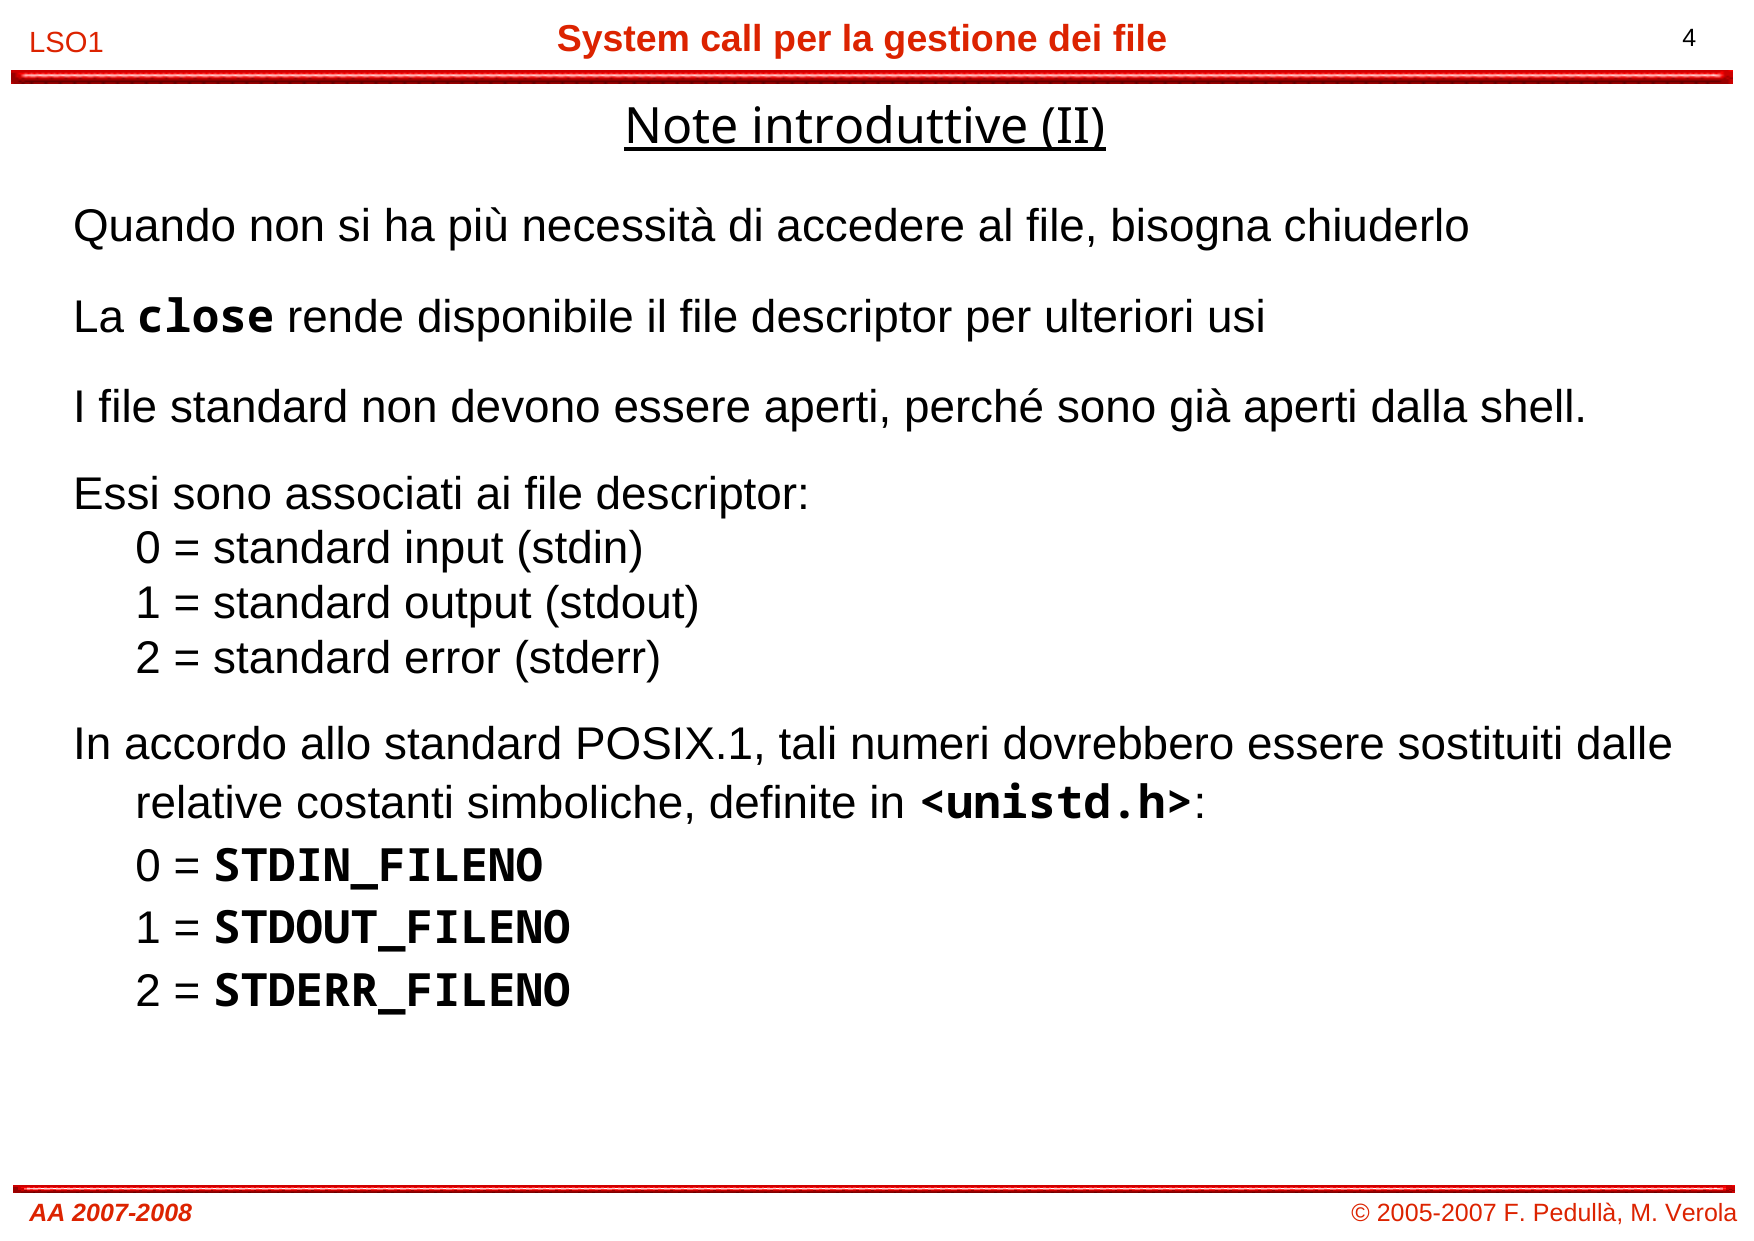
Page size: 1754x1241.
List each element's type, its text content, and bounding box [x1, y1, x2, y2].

list Quando non si ha più necessità di accedere al file, bisogna chiuderlo La close rende disponibile il file descriptor per ulteriori usi I file standard non devono essere aperti, perché sono già aperti dalla shell. Essi sono associati ai file descriptor: 0 = standard input (stdin) 1 = standard output (stdout) 2 = standard error (stderr) In accordo allo standard POSIX.1, tali numeri dovrebbero essere sostituiti dalle relative costanti simboliche, definite in <unistd.h>: 0 = STDIN_FILENO 1 = STDOUT_FILENO 2 = STDERR_FILENO [58, 188, 1696, 1108]
picture [11, 70, 1733, 84]
picture [13, 1185, 1735, 1193]
title Note introduttive (II) [514, 78, 1217, 174]
